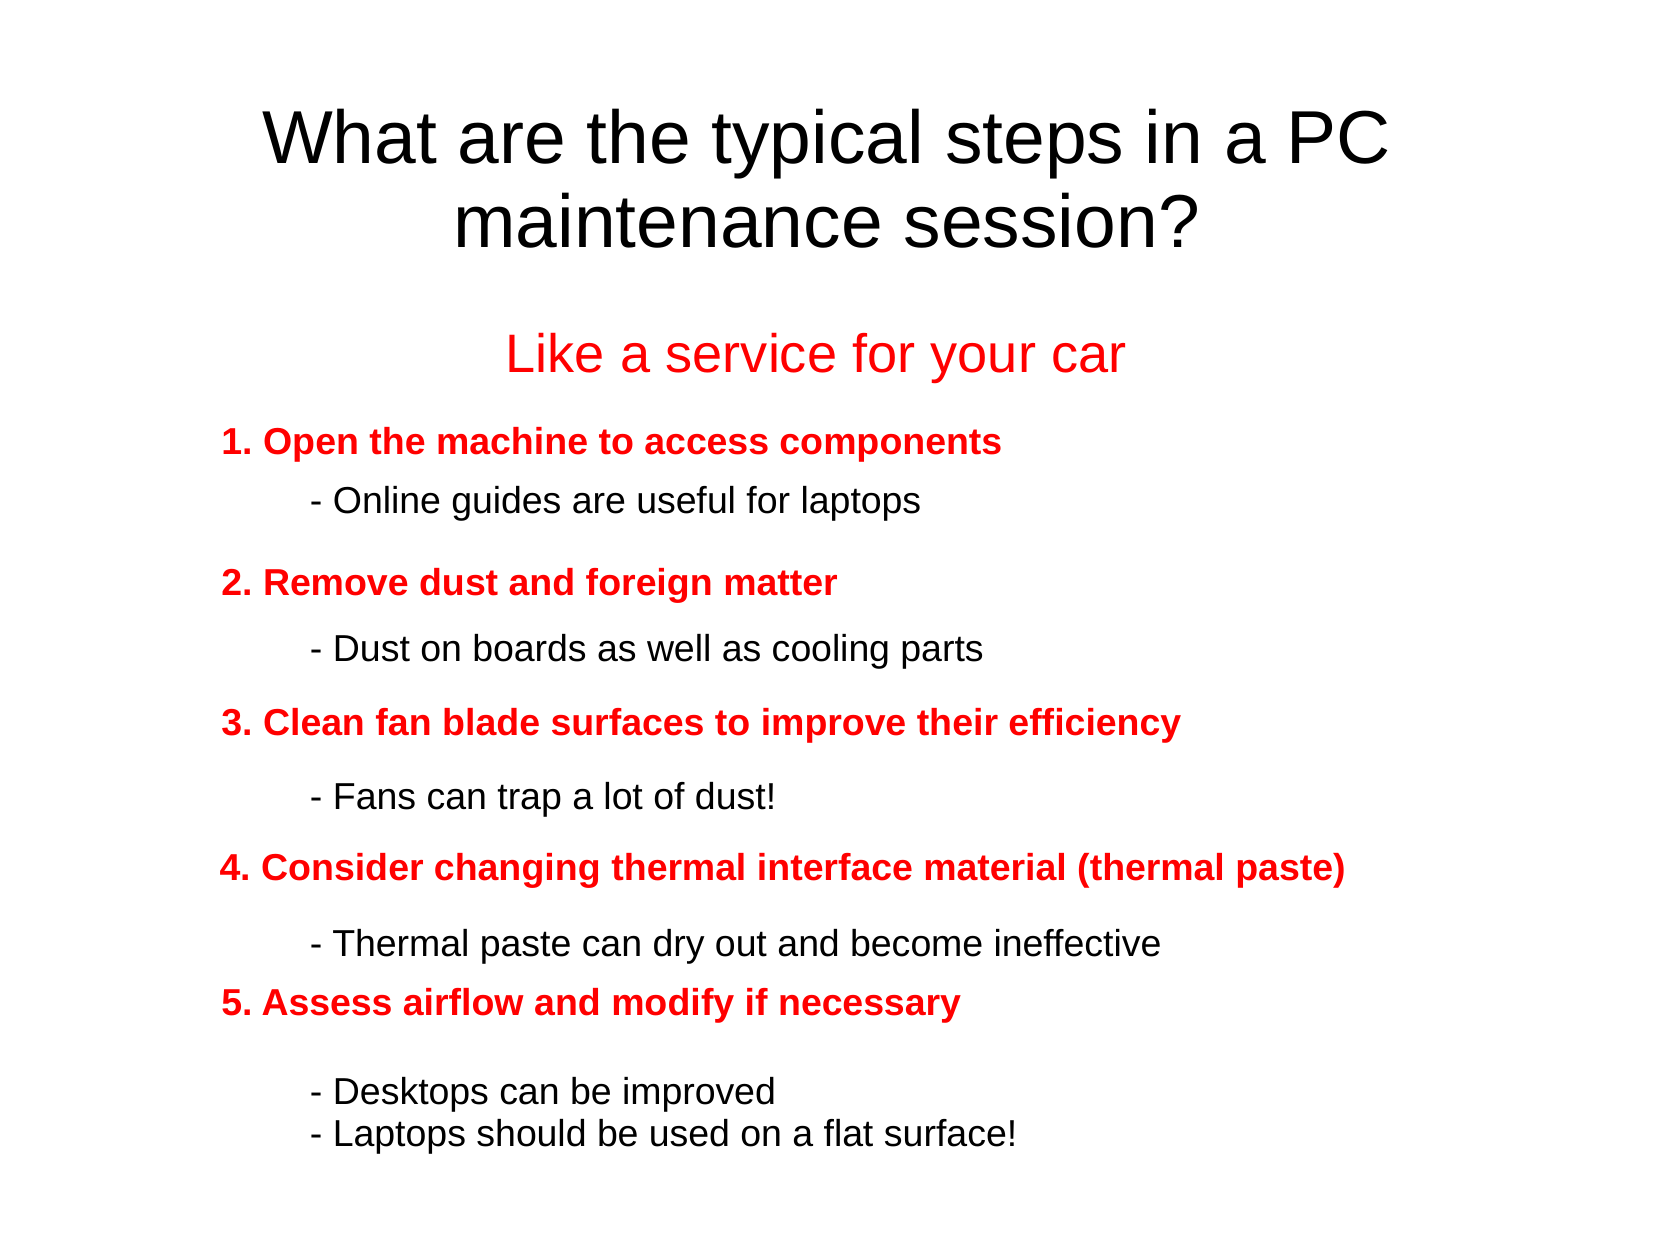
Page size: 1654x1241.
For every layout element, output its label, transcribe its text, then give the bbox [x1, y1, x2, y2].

text_box - Dust on boards as well as cooling parts [295, 620, 1093, 677]
text_box 4. Consider changing thermal interface material (thermal paste) [204, 839, 1387, 896]
text_box - Online guides are useful for laptops [295, 472, 1182, 530]
text_box 3. Clean fan blade surfaces to improve their efficiency [206, 693, 1267, 751]
text_box - Fans can trap a lot of dust! [295, 767, 1211, 825]
text_box Like a service for your car [240, 316, 1393, 392]
text_box - Desktops can be improved - Laptops should be used on a flat surface! [295, 1062, 1182, 1162]
text_box 2. Remove dust and foreign matter [206, 554, 1333, 612]
text_box What are the typical steps in a PC maintenance session? [88, 88, 1565, 278]
text_box 1. Open the machine to access components [206, 413, 1418, 471]
text_box - Thermal paste can dry out and become ineffective [295, 915, 1182, 973]
text_box 5. Assess airflow and modify if necessary [206, 974, 1418, 1032]
